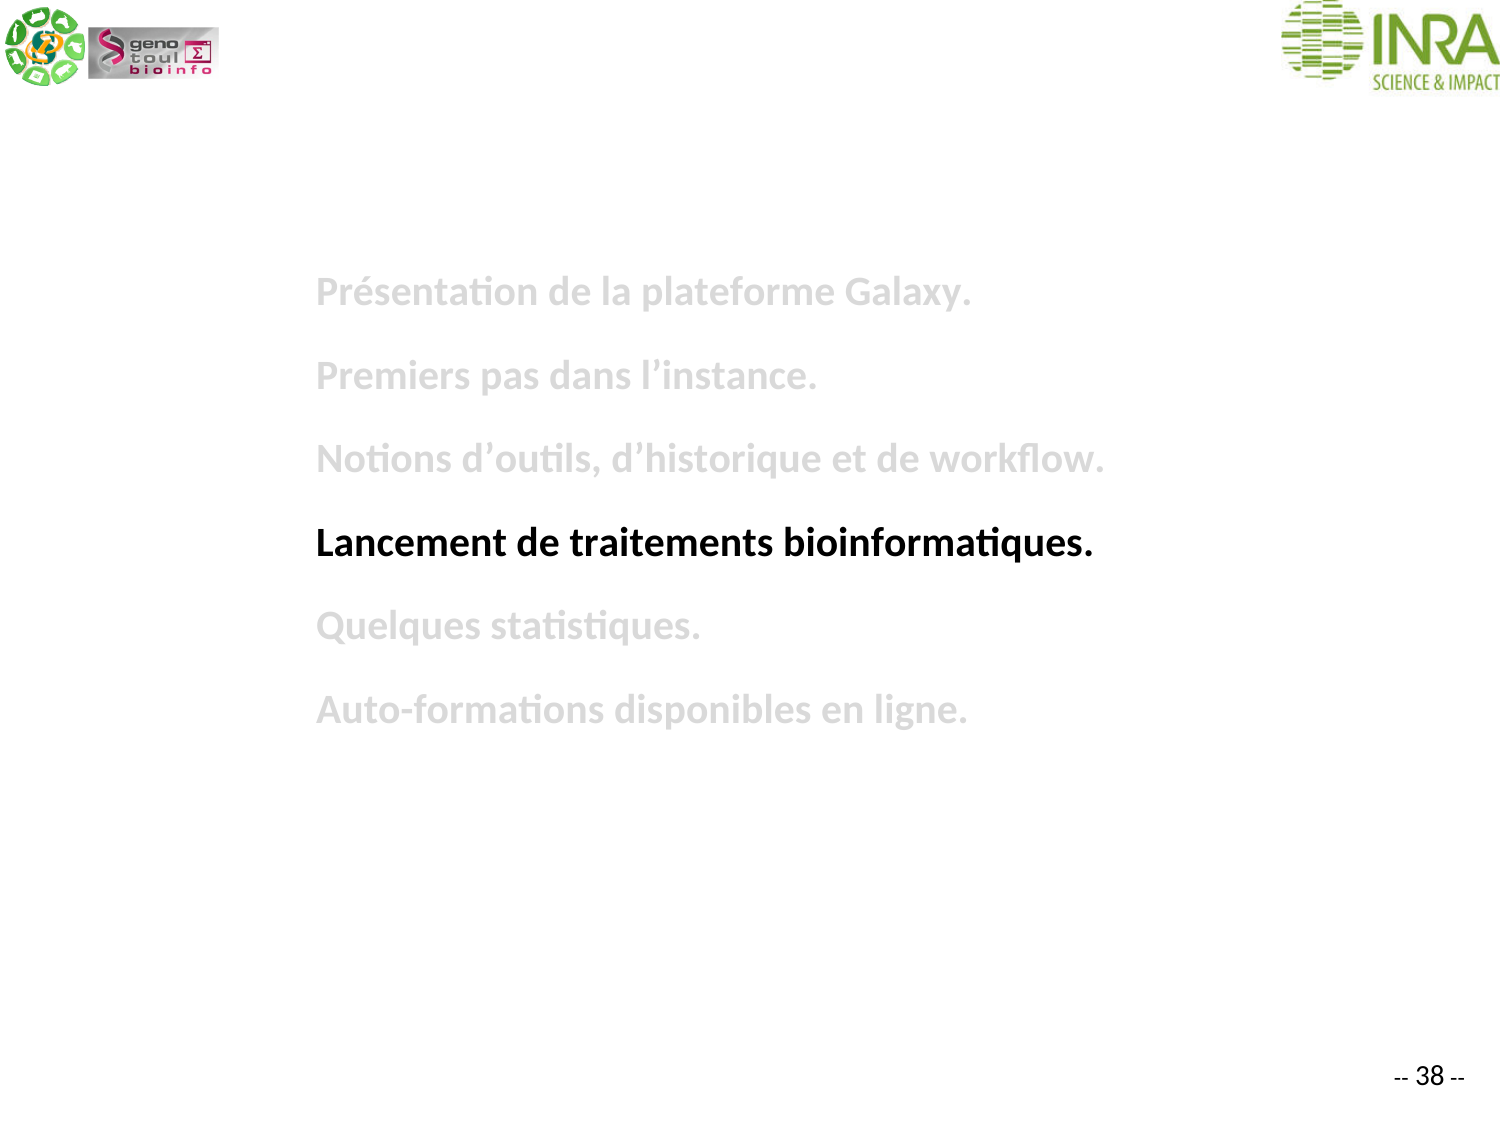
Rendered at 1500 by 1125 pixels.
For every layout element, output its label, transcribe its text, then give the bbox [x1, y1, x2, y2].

picture [88, 27, 219, 79]
text_box Présentation de la plateforme Galaxy. Premiers pas dans l’instance. Notions d’outils, d’historique et de workflow. Lancement de traitements bioinformatiques. Quelques statistiques. Auto-formations disponibles en ligne. [301, 267, 1400, 992]
picture [1281, 0, 1500, 110]
picture [5, 7, 85, 86]
